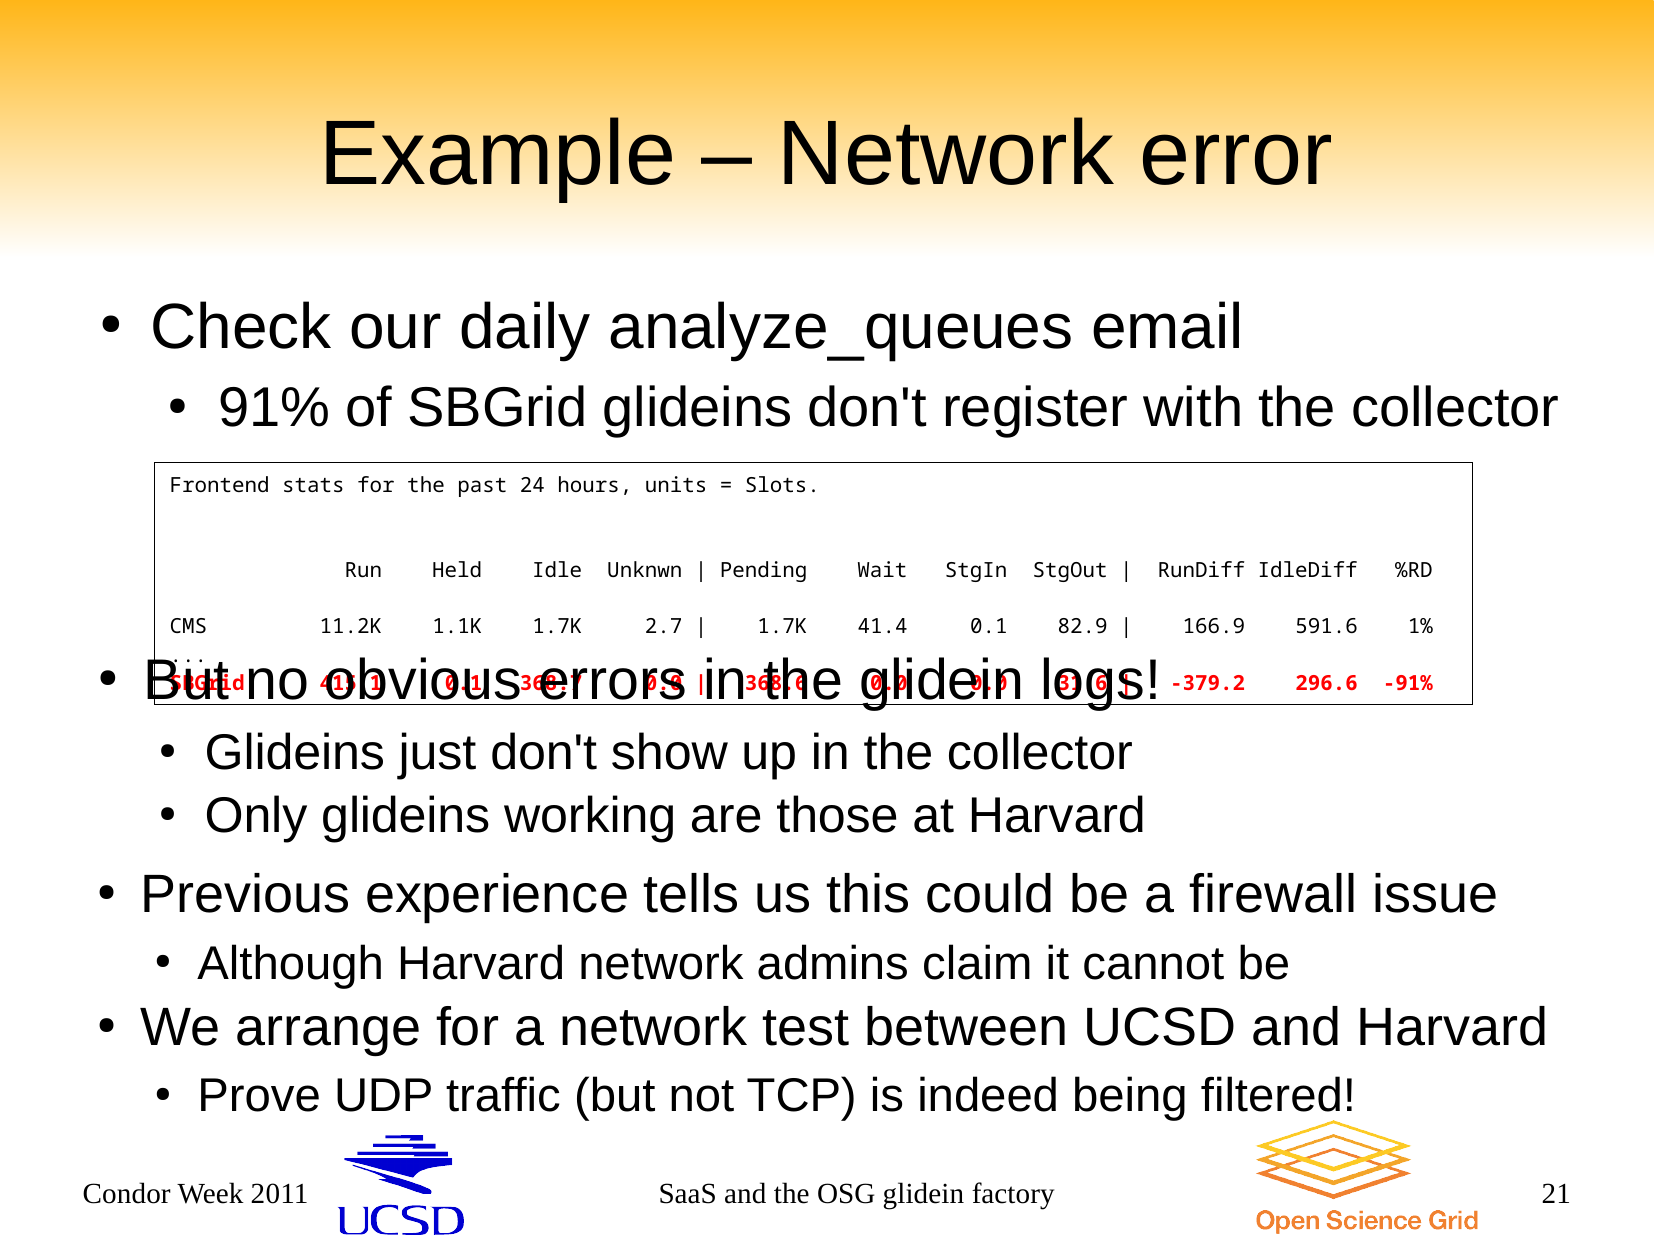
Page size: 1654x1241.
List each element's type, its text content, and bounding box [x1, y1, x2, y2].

text_box Frontend stats for the past 24 hours, units = Slots. Run Held Idle Unknwn | Pending Wait StgIn StgOut | RunDiff IdleDiff %RD CMS 11.2K 1.1K 1.7K 2.7 | 1.7K 41.4 0.1 82.9 | 166.9 591.6 1% ... SBGrid 415.1 0.1 368.7 0.0 | 368.6 0.0 0.0 31.6 | -379.2 296.6 -91% [154, 462, 1473, 647]
list Check our daily analyze_queues email 91% of SBGrid glideins don't register with the collector [82, 290, 1618, 441]
picture [1255, 1178, 1478, 1234]
list But no obvious errors in the glidein logs! Glideins just don't show up in the collector Only glideins working are those at Harvard [82, 647, 1571, 845]
picture [337, 1178, 464, 1235]
title Example – Network error [82, 49, 1571, 257]
list Previous experience tells us this could be a firewall issue Although Harvard network admins claim it cannot be We arrange for a network test between UCSD and Harvard Prove UDP traffic (but not TCP) is indeed being filtered! [82, 863, 1644, 1178]
